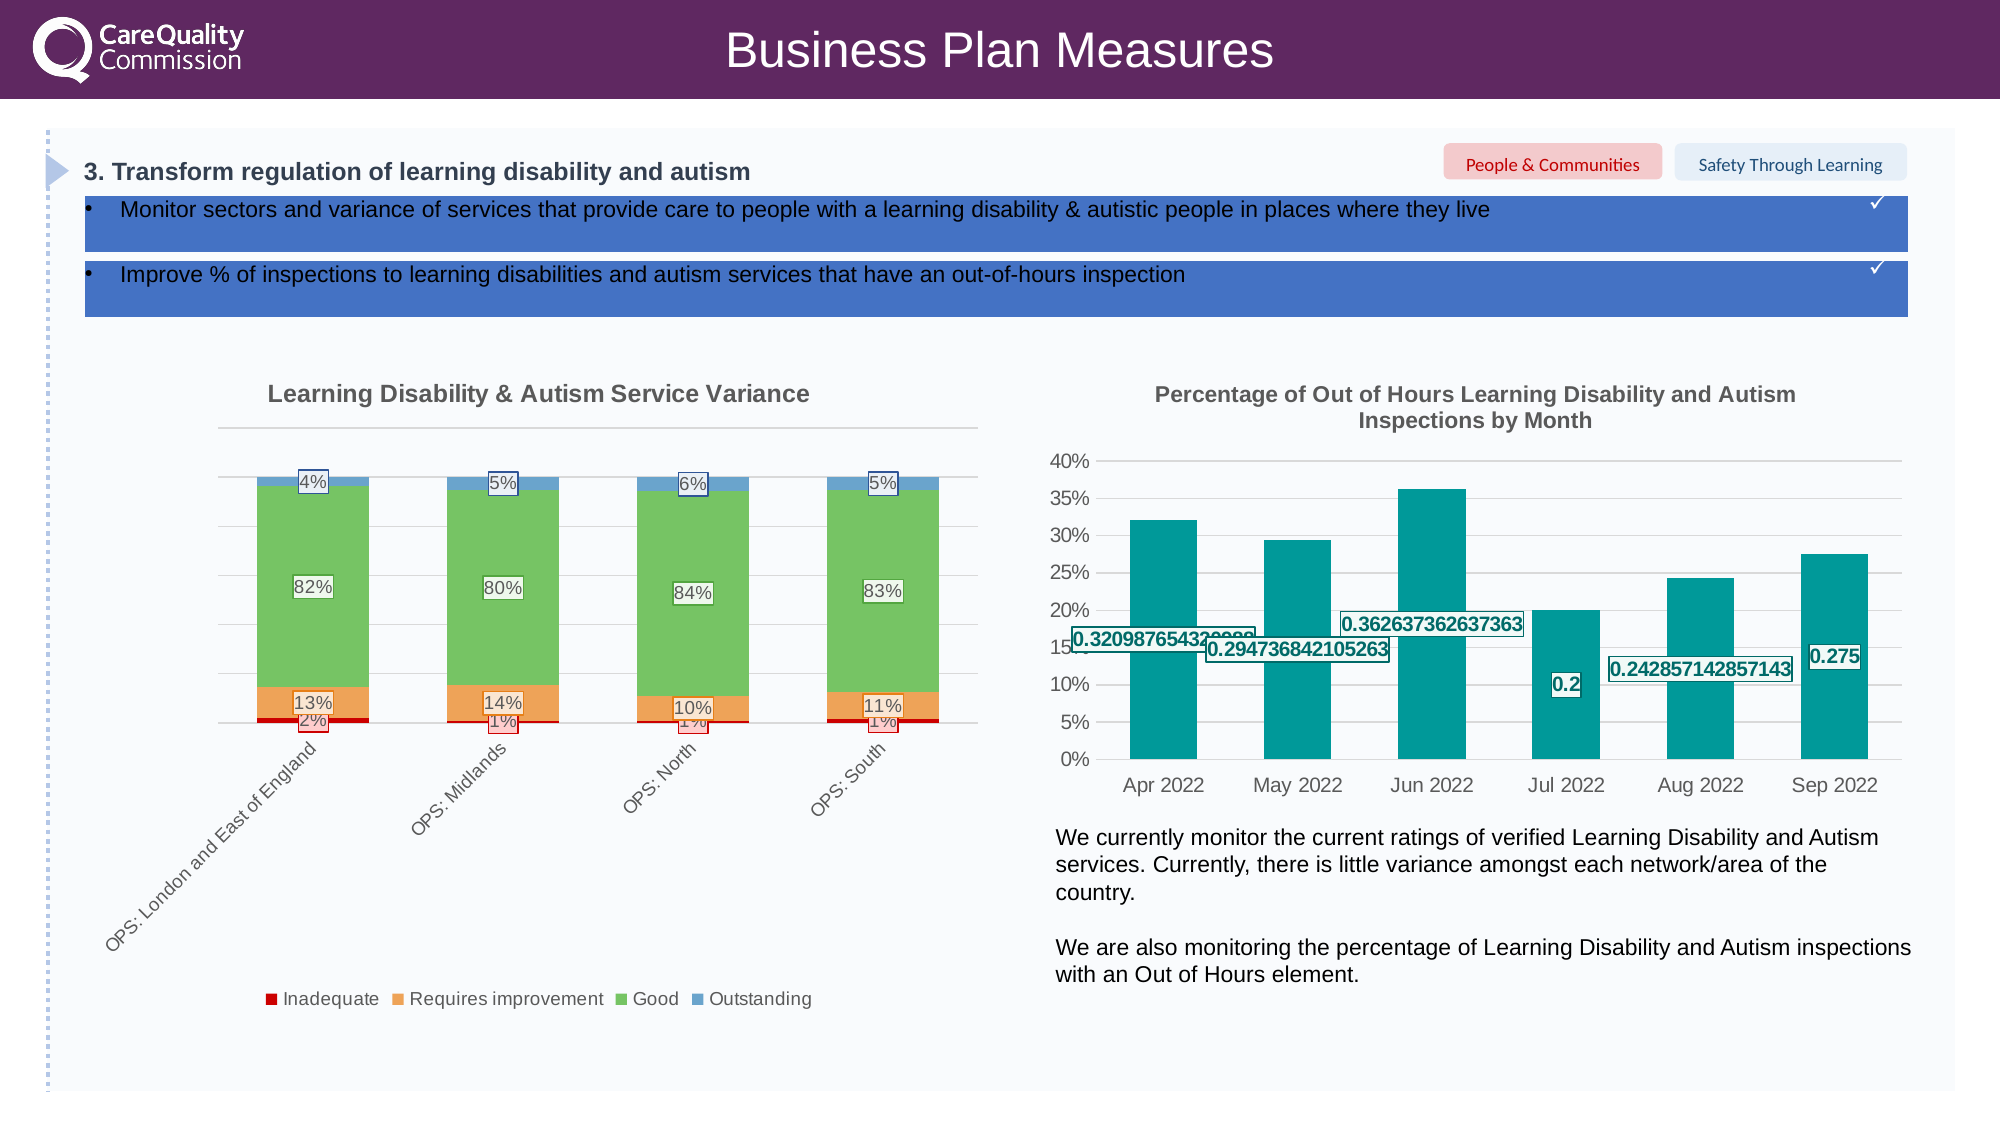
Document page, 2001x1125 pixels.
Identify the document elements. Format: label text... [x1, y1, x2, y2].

picture [32, 16, 245, 84]
chart [82, 352, 997, 1017]
table_header  [1848, 261, 1908, 317]
text_box [0, 0, 2000, 99]
text_box Business Plan Measures [641, 9, 1358, 86]
text_box 3. Transform regulation of learning disability and autism [69, 147, 984, 194]
text_box We currently monitor the current ratings of verified Learning Disability and Autism services. Currently, there is little variance amongst each network/area of the country. We are also monitoring the percentage of Learning Disability and Autism inspections with an Out of Hours element. [1040, 814, 1928, 969]
text_box [45, 128, 1955, 1091]
table_header Improve % of inspections to learning disabilities and autism services that have an out-of-hours inspection [85, 261, 1848, 317]
chart [1031, 356, 1920, 807]
text_box Safety Through Learning [1674, 143, 1908, 181]
table_header Monitor sectors and variance of services that provide care to people with a learning disability & autistic people in places where they live [85, 196, 1848, 252]
text_box People & Communities [1443, 143, 1663, 180]
table_header  [1848, 196, 1908, 252]
